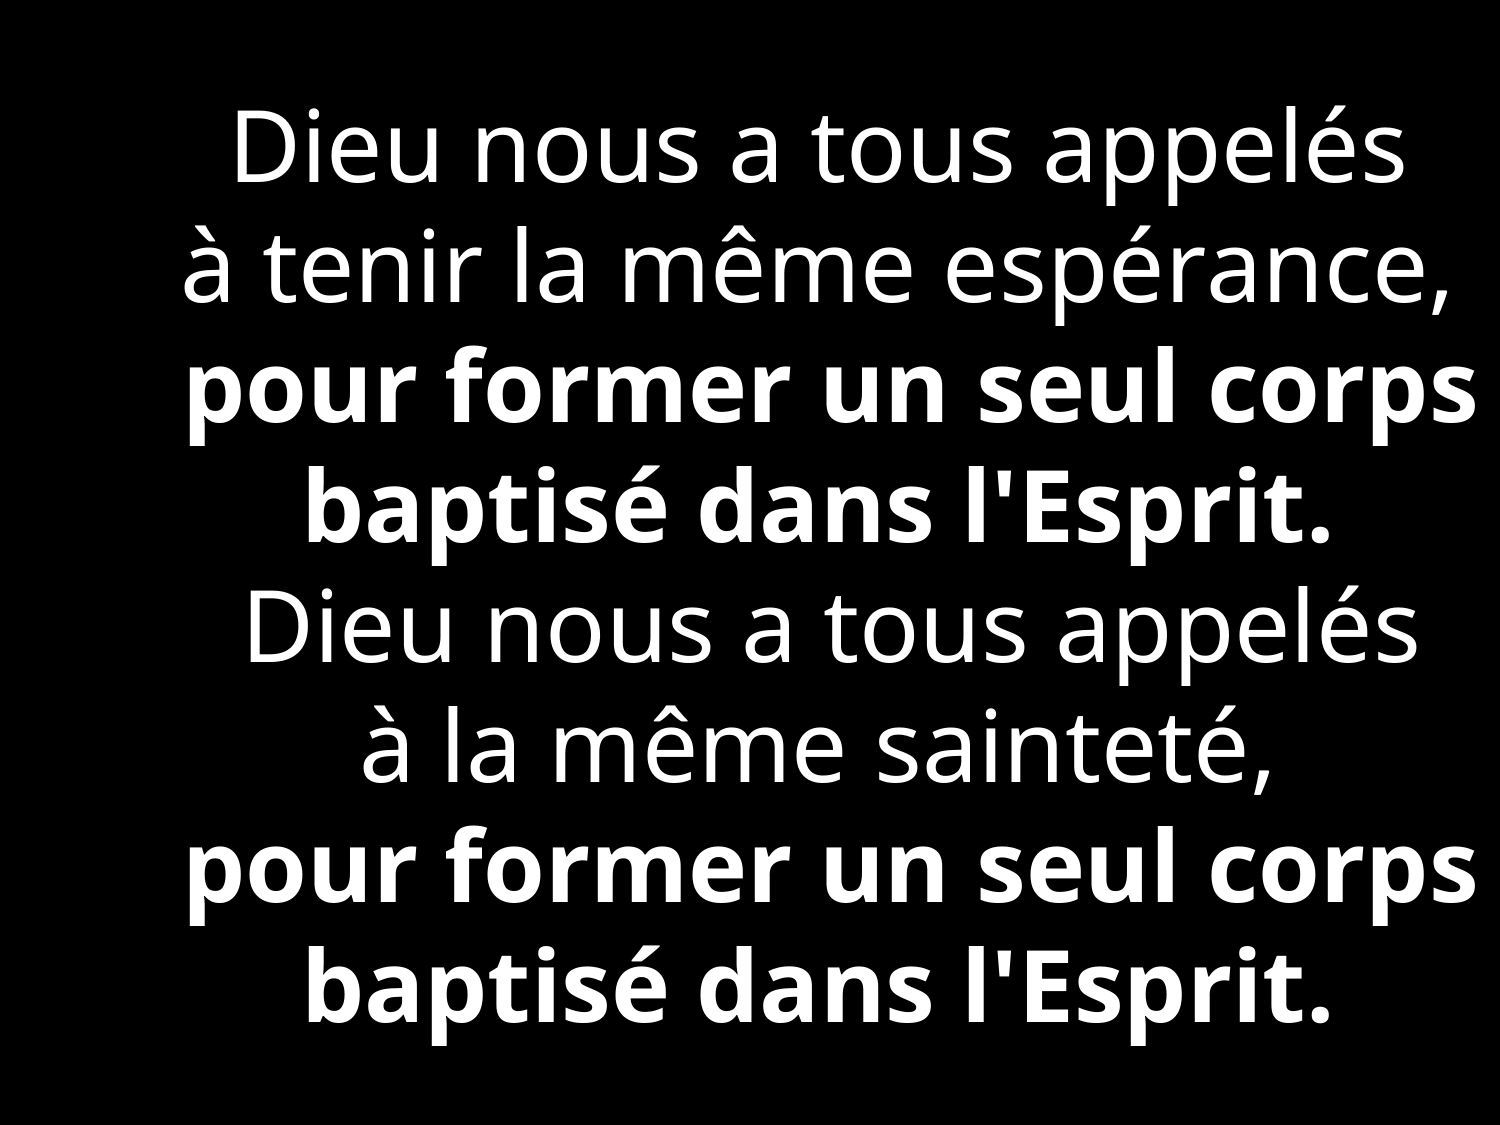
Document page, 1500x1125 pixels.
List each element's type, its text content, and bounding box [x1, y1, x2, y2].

title Dieu nous a tous appelés à tenir la même espérance, pour former un seul corps baptisé dans l'Esprit. Dieu nous a tous appelés à la même sainteté, pour former un seul corps baptisé dans l'Esprit. [0, 0, 1500, 1125]
